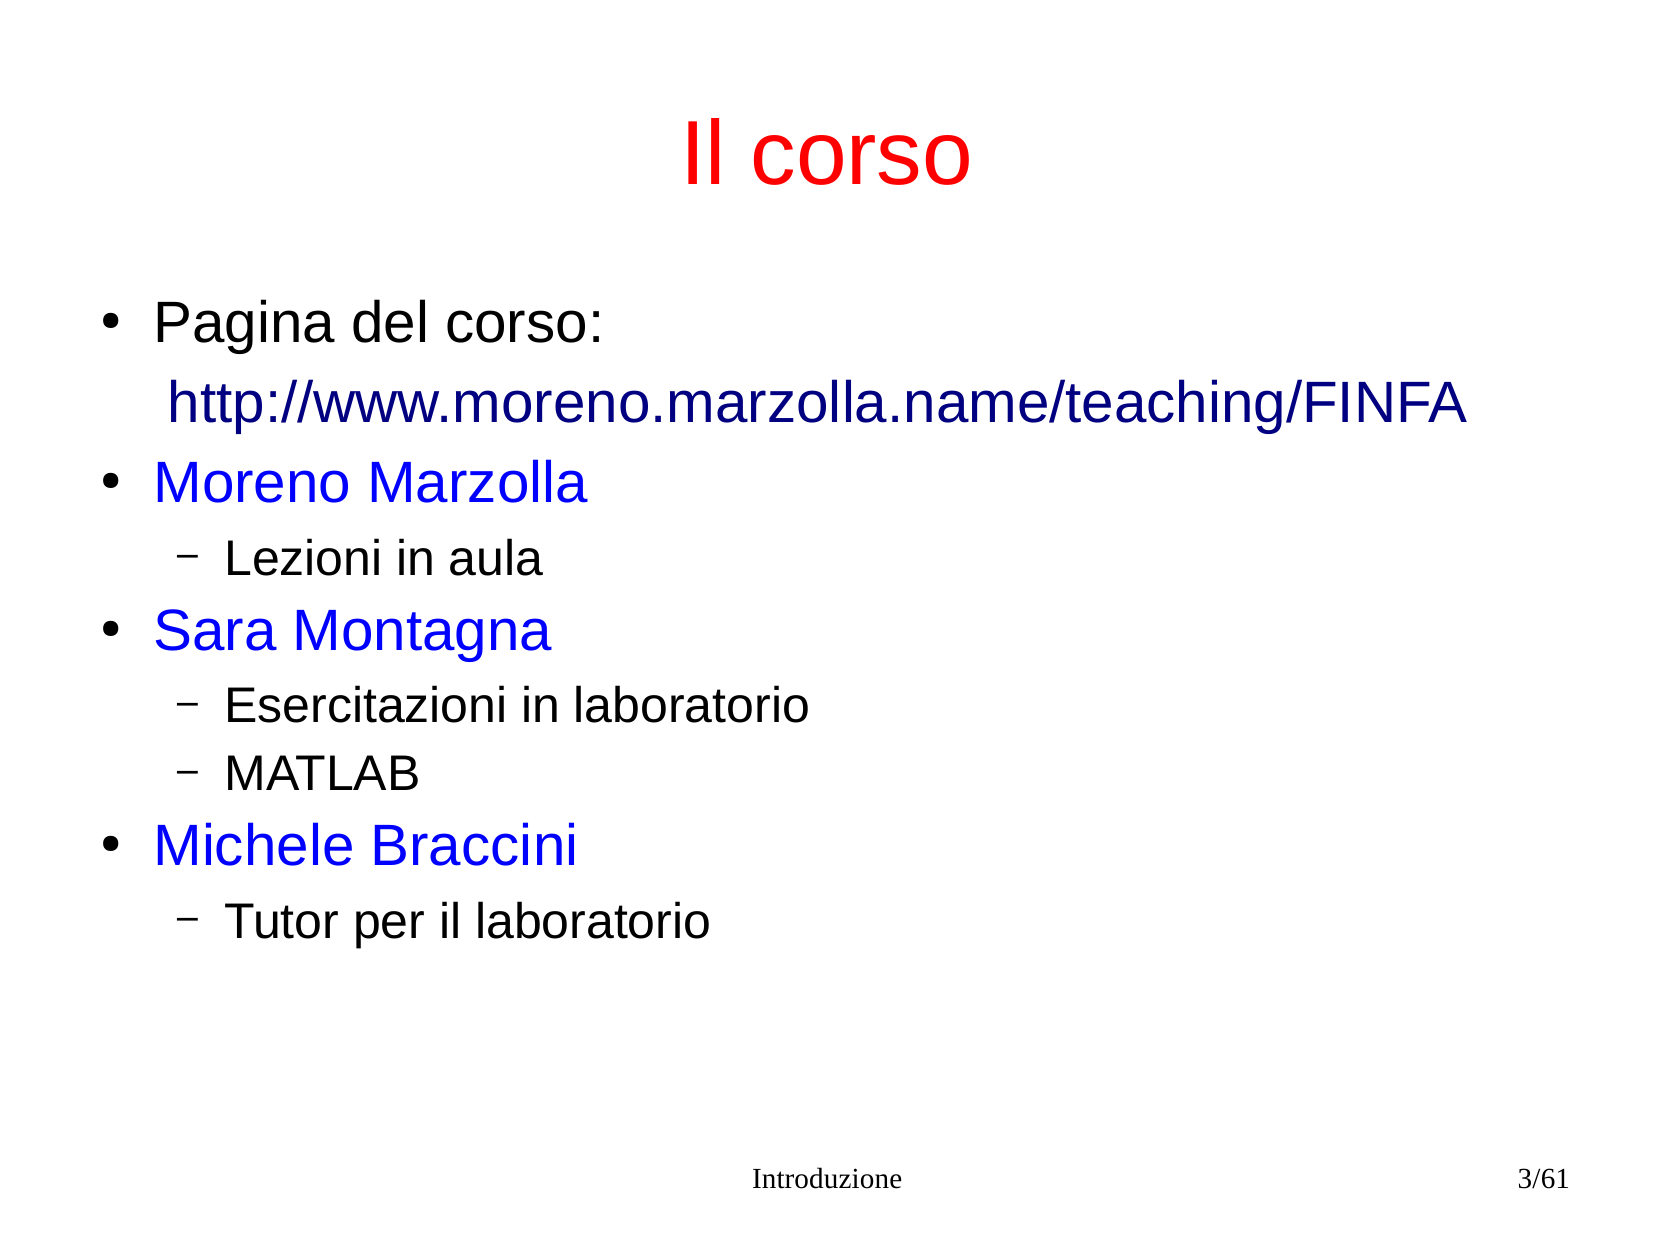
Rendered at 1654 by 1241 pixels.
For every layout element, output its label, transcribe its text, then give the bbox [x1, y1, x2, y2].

list Pagina del corso: http://www.moreno.marzolla.name/teaching/FINFA Moreno Marzolla Lezioni in aula Sara Montagna Esercitazioni in laboratorio MATLAB Michele Braccini Tutor per il laboratorio [82, 290, 1571, 1126]
title Il corso [82, 49, 1571, 257]
